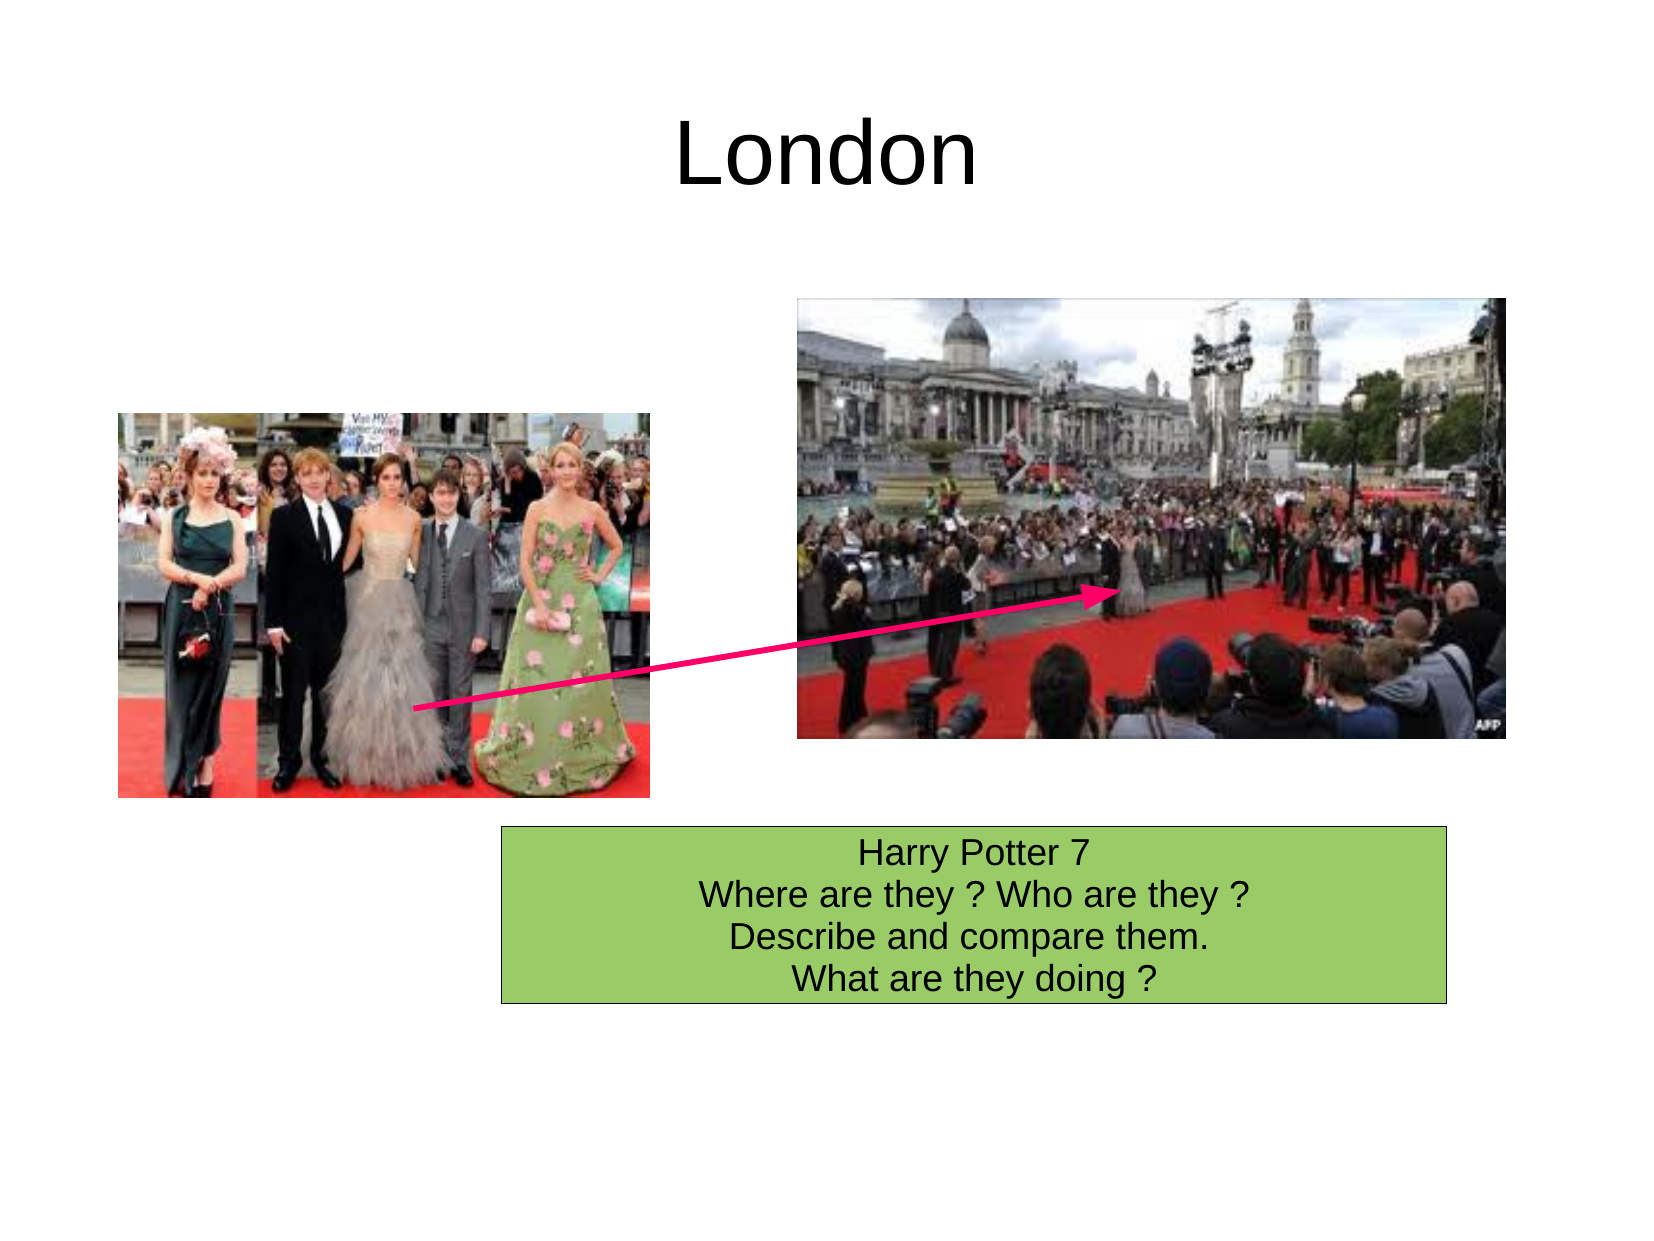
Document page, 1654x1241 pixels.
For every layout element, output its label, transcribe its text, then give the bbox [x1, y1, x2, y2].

picture [797, 298, 1506, 739]
text_box Harry Potter 7 Where are they ? Who are they ? Describe and compare them. What are they doing ? [501, 826, 1447, 1004]
title London [82, 56, 1571, 250]
picture [118, 413, 650, 798]
